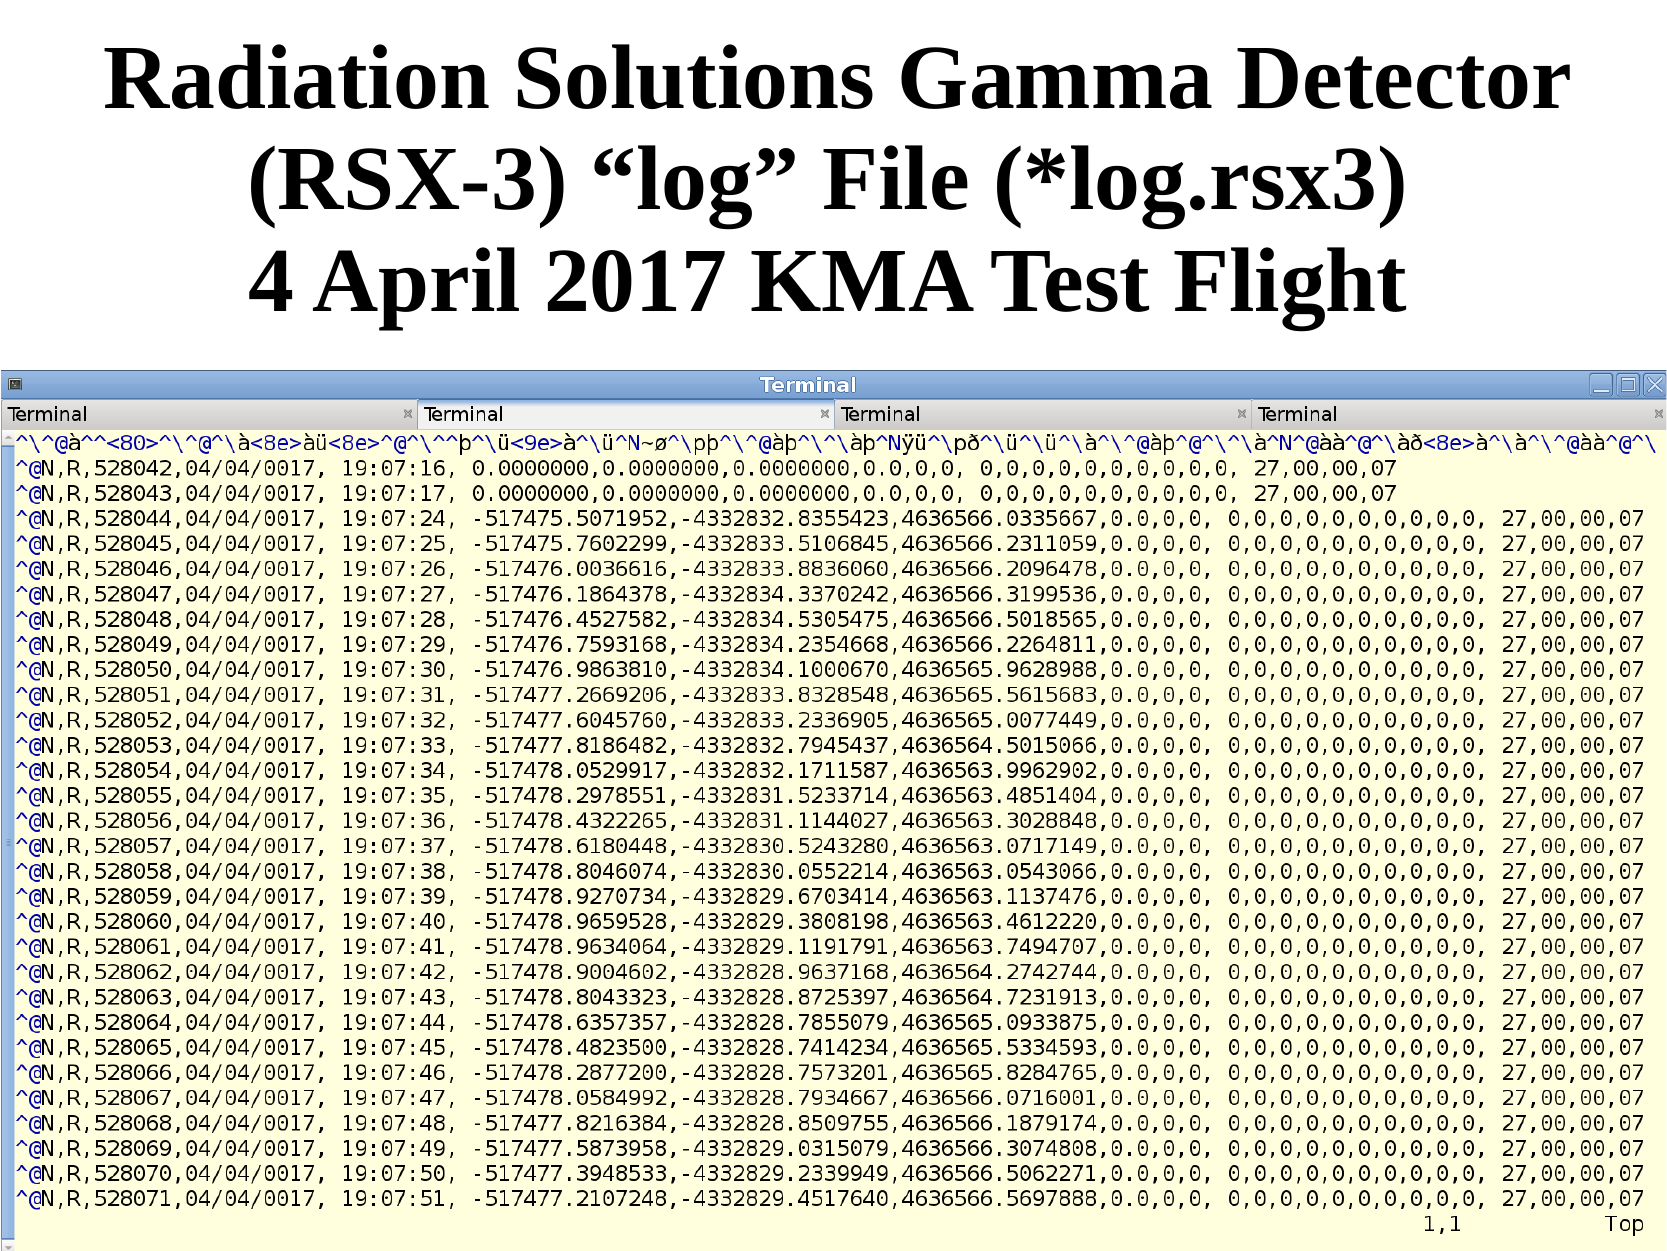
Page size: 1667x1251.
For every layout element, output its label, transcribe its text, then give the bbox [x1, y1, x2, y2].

picture [1, 370, 1667, 1251]
title Radiation Solutions Gamma Detector (RSX-3) “log” File (*log.rsx3) 4 April 2017 KMA Test Flight [0, 26, 1659, 332]
